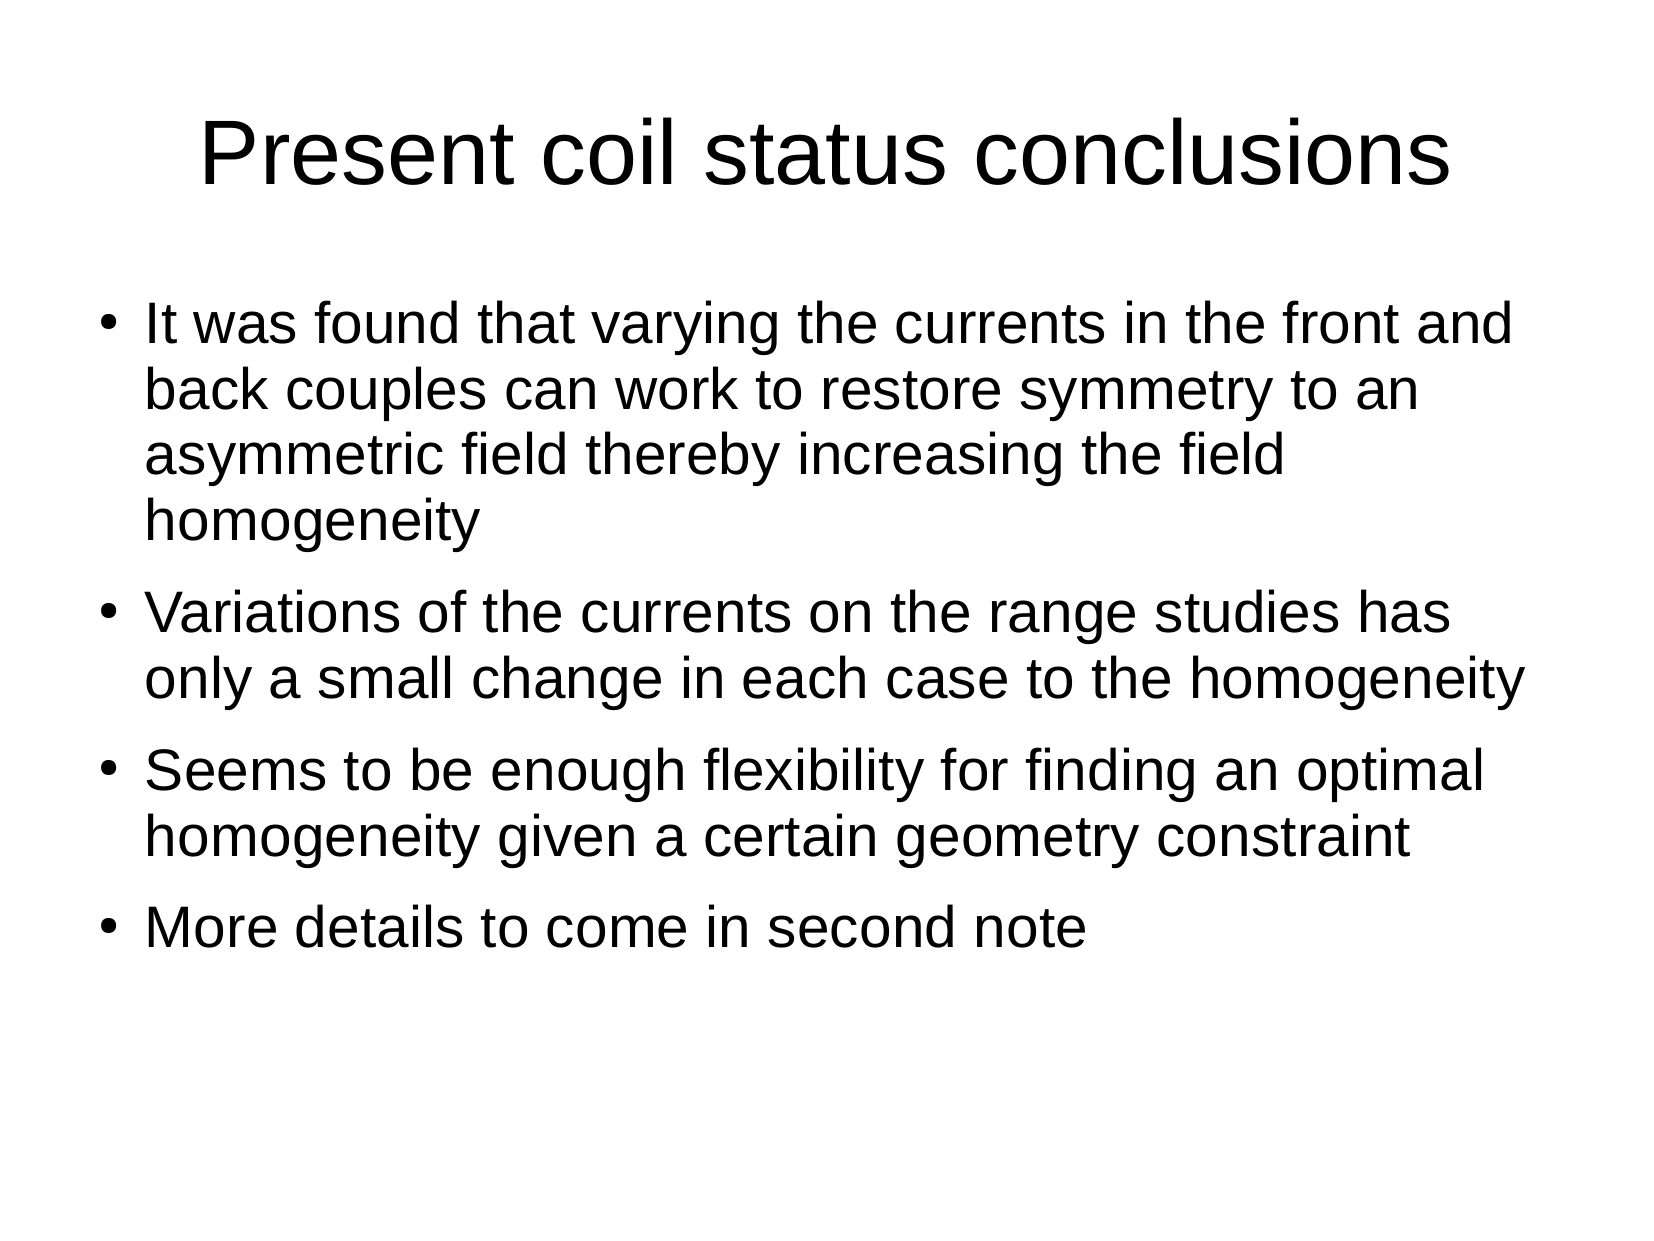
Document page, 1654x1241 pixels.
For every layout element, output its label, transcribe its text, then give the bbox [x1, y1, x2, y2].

title Present coil status conclusions [82, 49, 1571, 257]
list It was found that varying the currents in the front and back couples can work to restore symmetry to an asymmetric field thereby increasing the field homogeneity Variations of the currents on the range studies has only a small change in each case to the homogeneity Seems to be enough flexibility for finding an optimal homogeneity given a certain geometry constraint More details to come in second note [82, 290, 1571, 1010]
